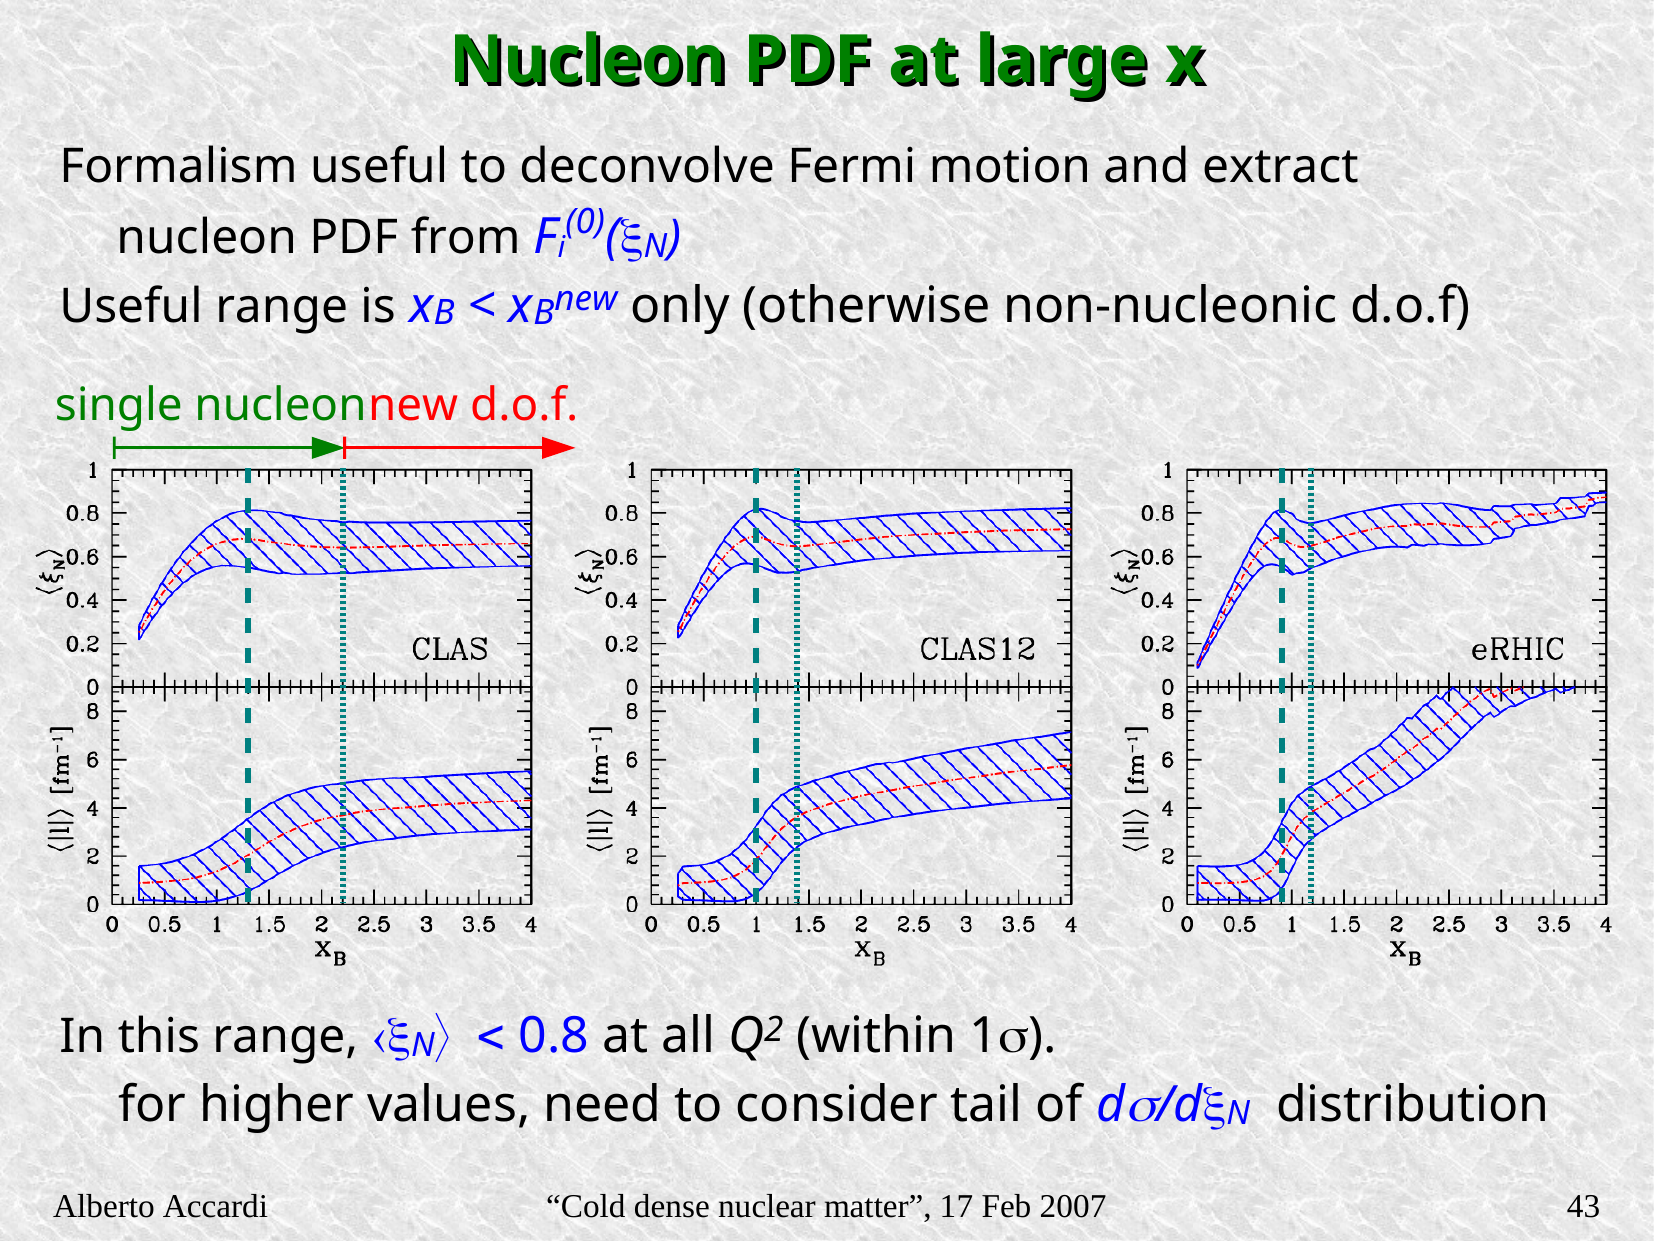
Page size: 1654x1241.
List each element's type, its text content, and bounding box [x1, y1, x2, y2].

text_box Formalism useful to deconvolve Fermi motion and extract nucleon PDF from Fi(0)(xN) Useful range is xB < xBnew only (otherwise non-nucleonic d.o.f) [44, 123, 1654, 409]
text_box new d.o.f. [353, 363, 584, 434]
text_box In this range, xN < 0.8 at all Q2 (within 1s). for higher values, need to consider tail of ds/dxN distribution [44, 991, 1654, 1153]
text_box single nucleon [40, 363, 353, 434]
text_box Nucleon PDF at large x [29, 4, 1624, 132]
picture [0, 0, 1654, 1241]
